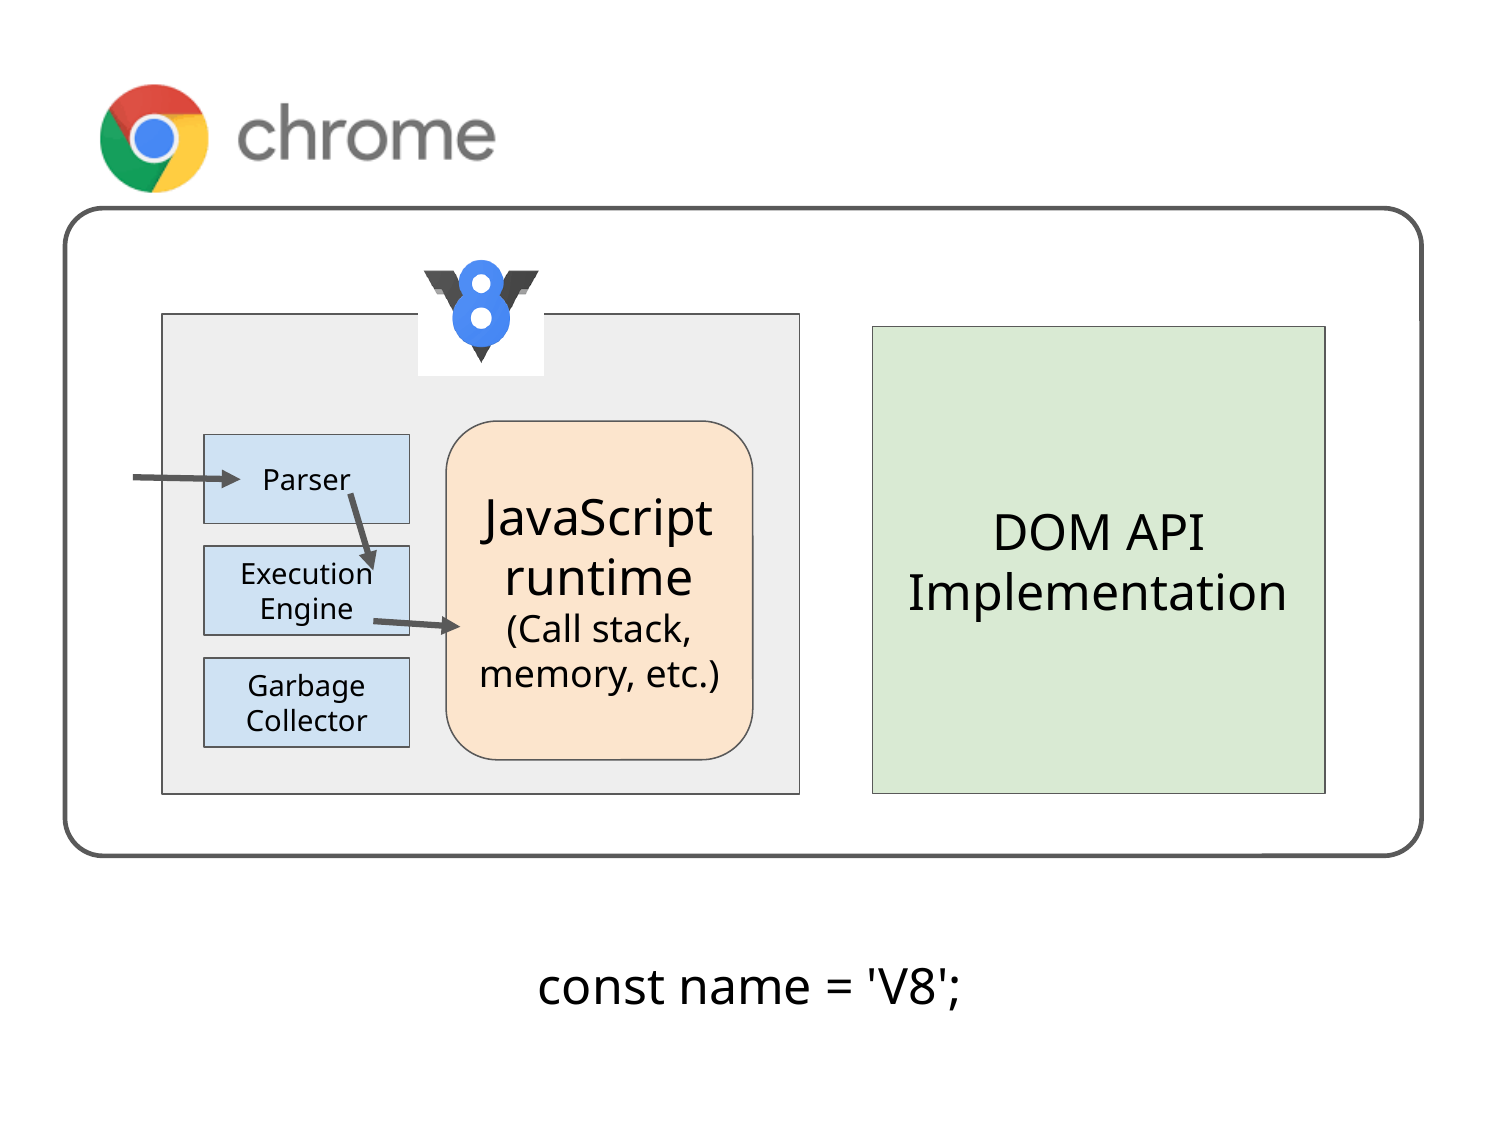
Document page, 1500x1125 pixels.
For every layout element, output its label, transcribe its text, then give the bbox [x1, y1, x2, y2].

text_box Parser [204, 434, 410, 524]
picture [99, 72, 516, 205]
text_box JavaScript runtime (Call stack, memory, etc.) [446, 421, 753, 760]
text_box [161, 314, 800, 794]
text_box Execution Engine [204, 545, 410, 635]
text_box const name = 'V8'; [240, 939, 1260, 1064]
picture [99, 211, 544, 376]
text_box Garbage Collector [204, 658, 410, 748]
text_box DOM API Implementation [872, 326, 1326, 794]
